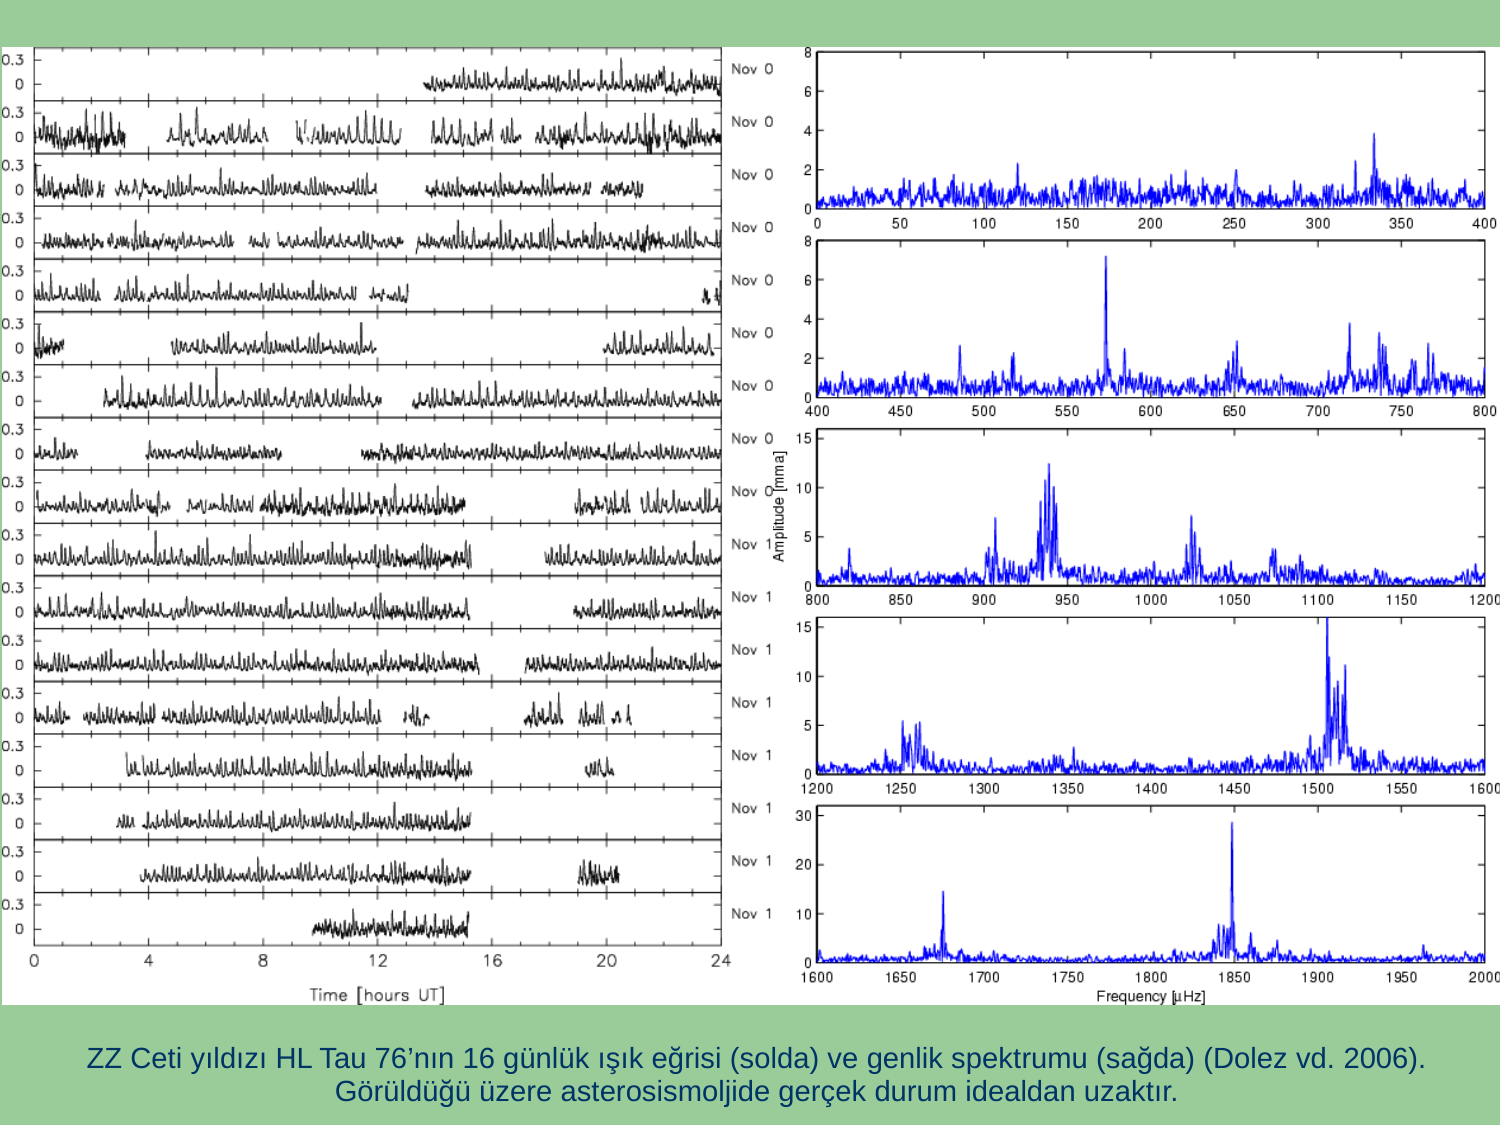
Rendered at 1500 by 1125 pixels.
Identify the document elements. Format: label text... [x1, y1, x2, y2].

picture [2, 47, 1500, 1006]
text_box ZZ Ceti yıldızı HL Tau 76’nın 16 günlük ışık eğrisi (solda) ve genlik spektrumu (sağda) (Dolez vd. 2006). Görüldüğü üzere asterosismoljide gerçek durum idealdan uzaktır. [60, 1035, 1456, 1116]
